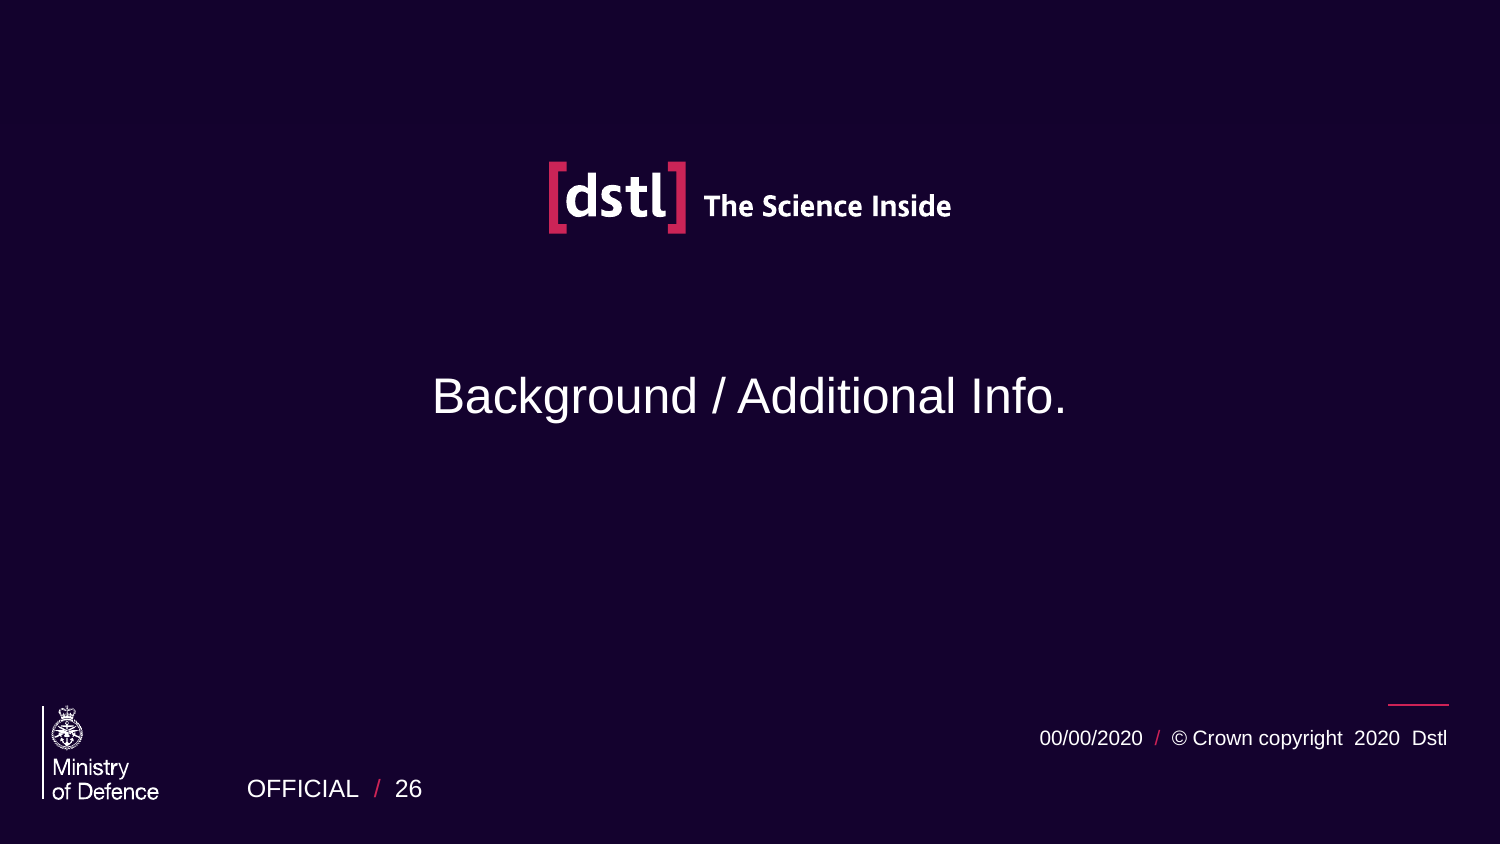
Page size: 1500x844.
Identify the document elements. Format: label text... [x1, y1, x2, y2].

title Background / Additional Info. [0, 280, 1500, 431]
text_box OFFICIAL / 26 [232, 767, 1459, 812]
